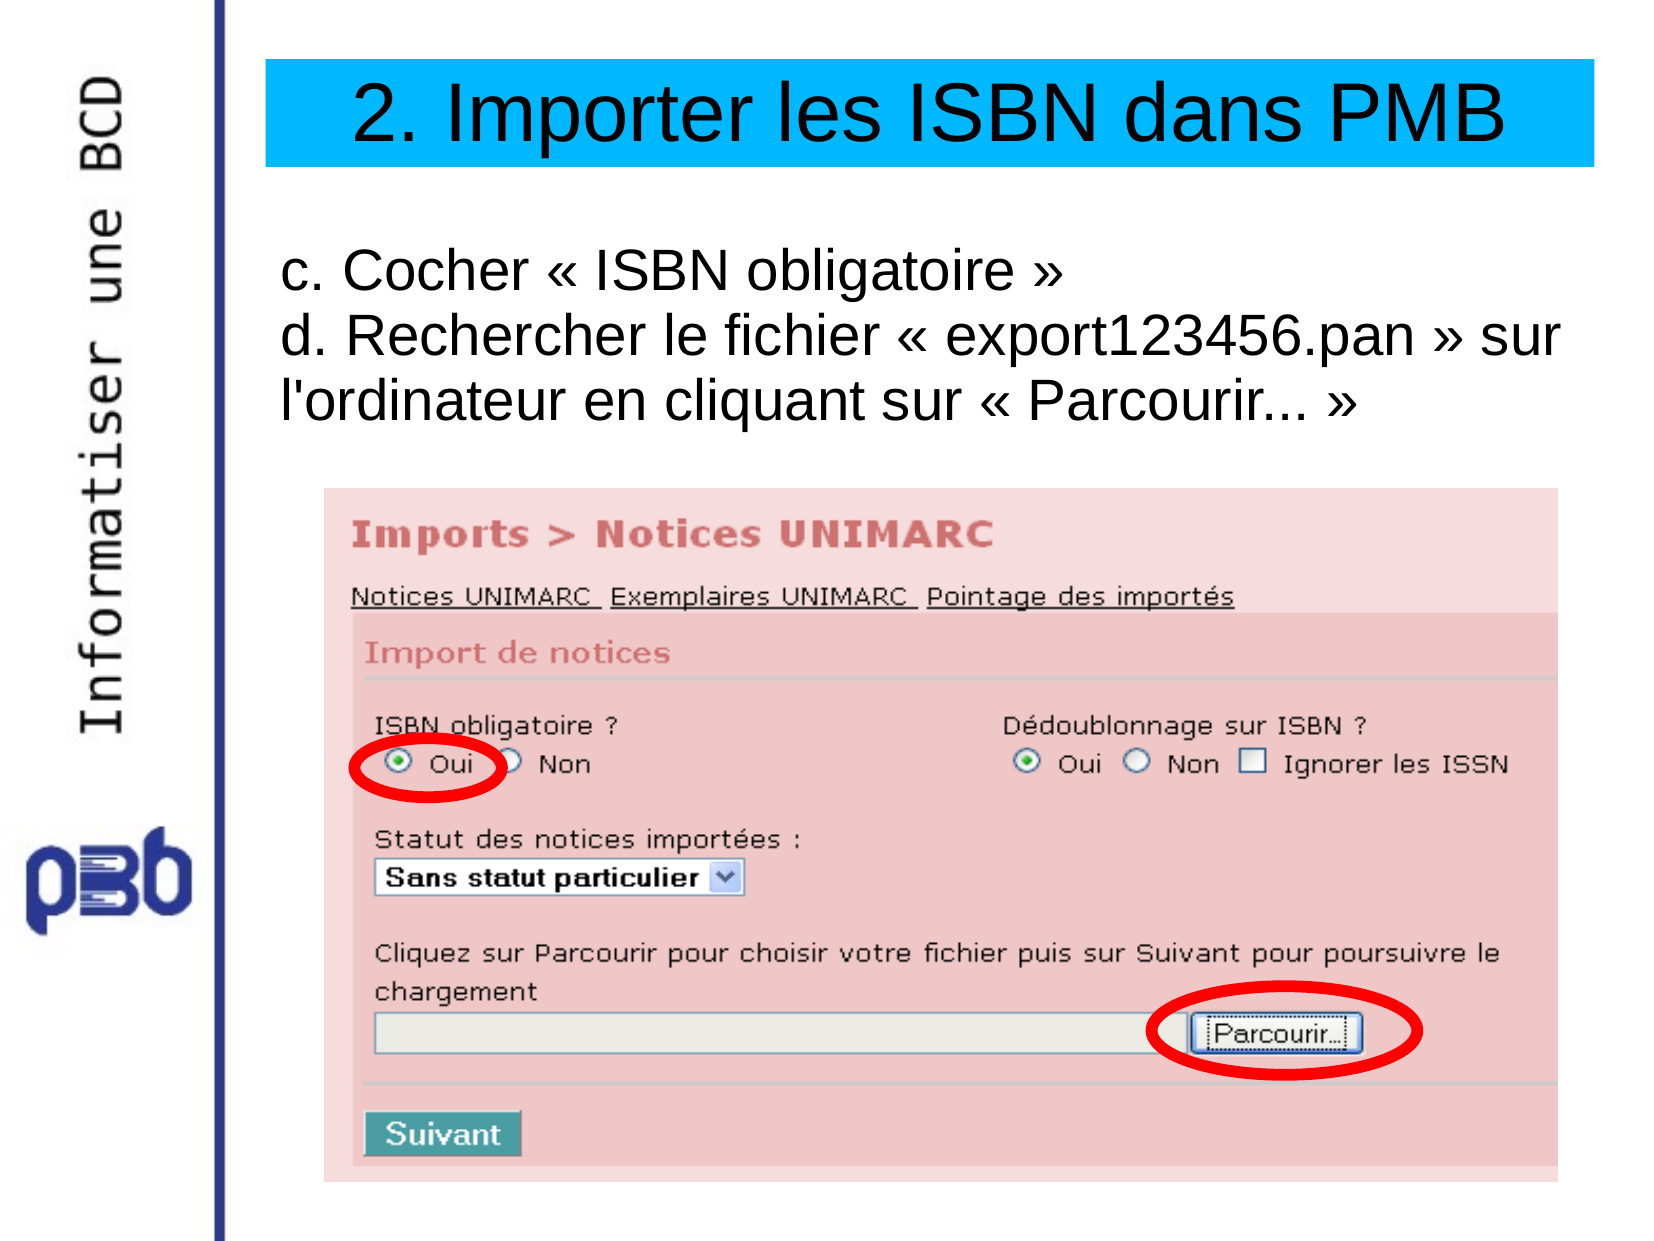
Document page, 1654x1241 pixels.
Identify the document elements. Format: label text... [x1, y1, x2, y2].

text_box 2. Importer les ISBN dans PMB [265, 59, 1595, 167]
text_box c. Cocher « ISBN obligatoire » d. Rechercher le fichier « export123456.pan » sur l'ordinateur en cliquant sur « Parcourir... » [265, 230, 1595, 440]
picture [0, 0, 1654, 1241]
